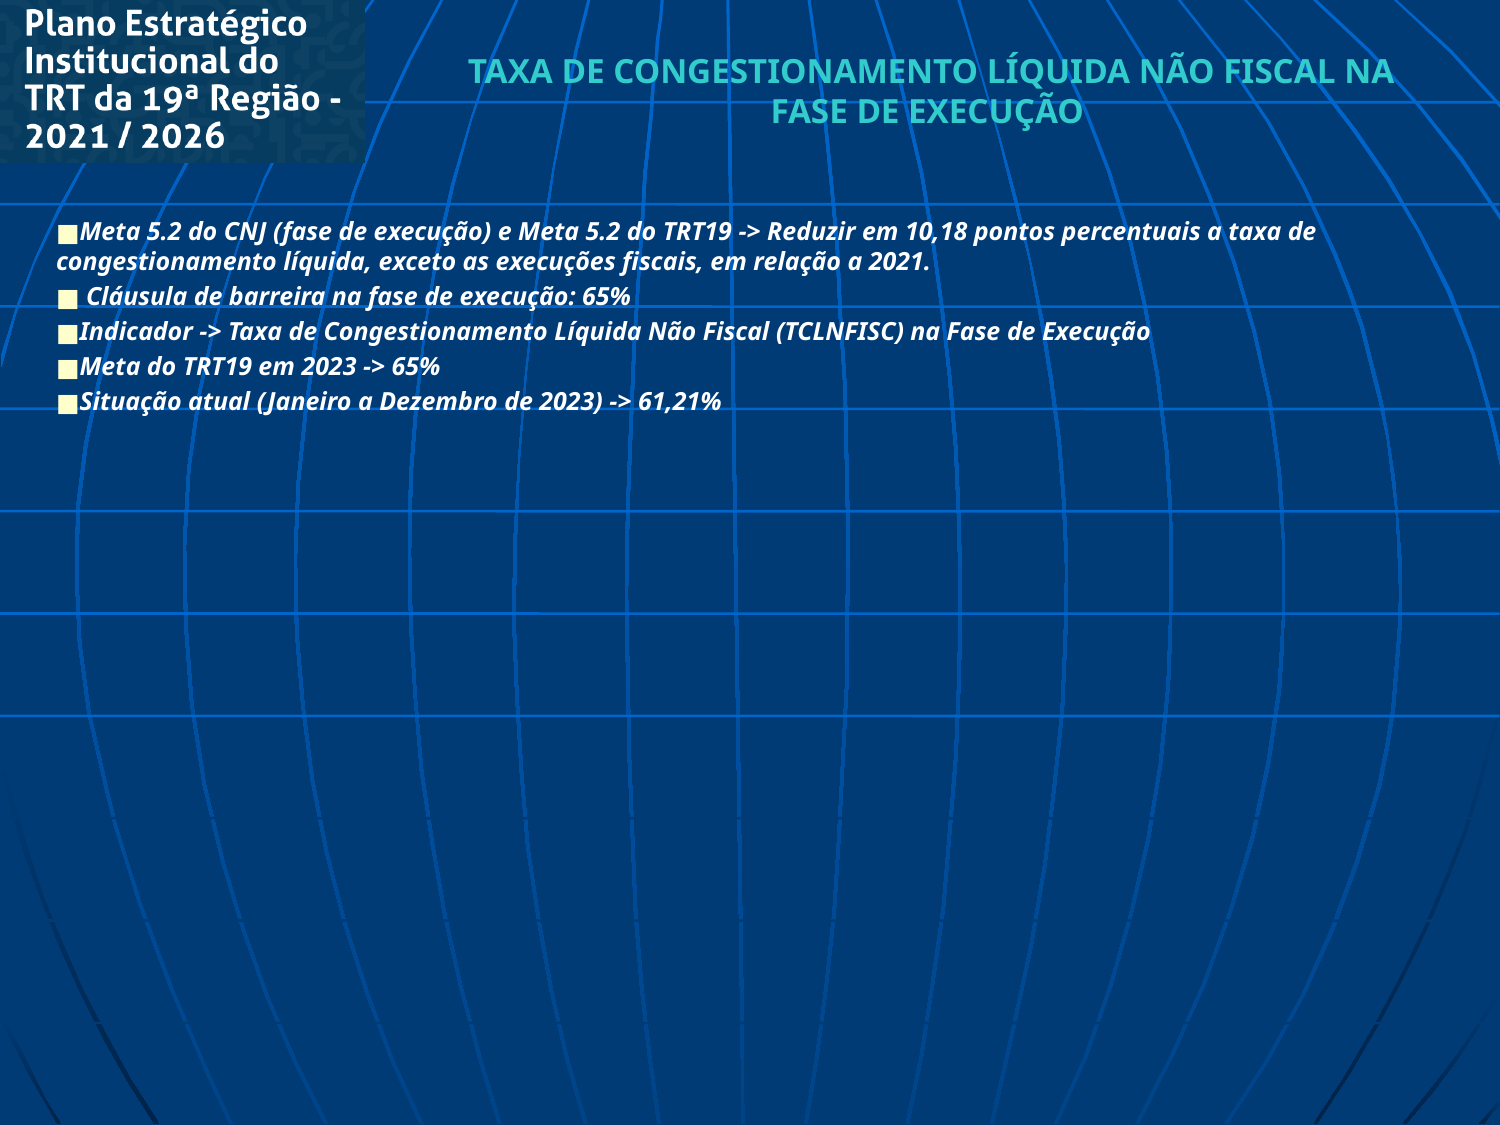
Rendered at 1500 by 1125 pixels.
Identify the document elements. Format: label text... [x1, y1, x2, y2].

text_box Meta 5.2 do CNJ (fase de execução) e Meta 5.2 do TRT19 -> Reduzir em 10,18 pontos percentuais a taxa de congestionamento líquida, exceto as execuções fiscais, em relação a 2021. Cláusula de barreira na fase de execução: 65% Indicador -> Taxa de Congestionamento Líquida Não Fiscal (TCLNFISC) na Fase de Execução Meta do TRT19 em 2023 -> 65% Situação atual (Janeiro a Dezembro de 2023) -> 61,21% [41, 207, 1447, 457]
picture [0, 0, 365, 163]
text_box TAXA DE CONGESTIONAMENTO LÍQUIDA NÃO FISCAL NA FASE DE EXECUÇÃO [407, 42, 1448, 138]
